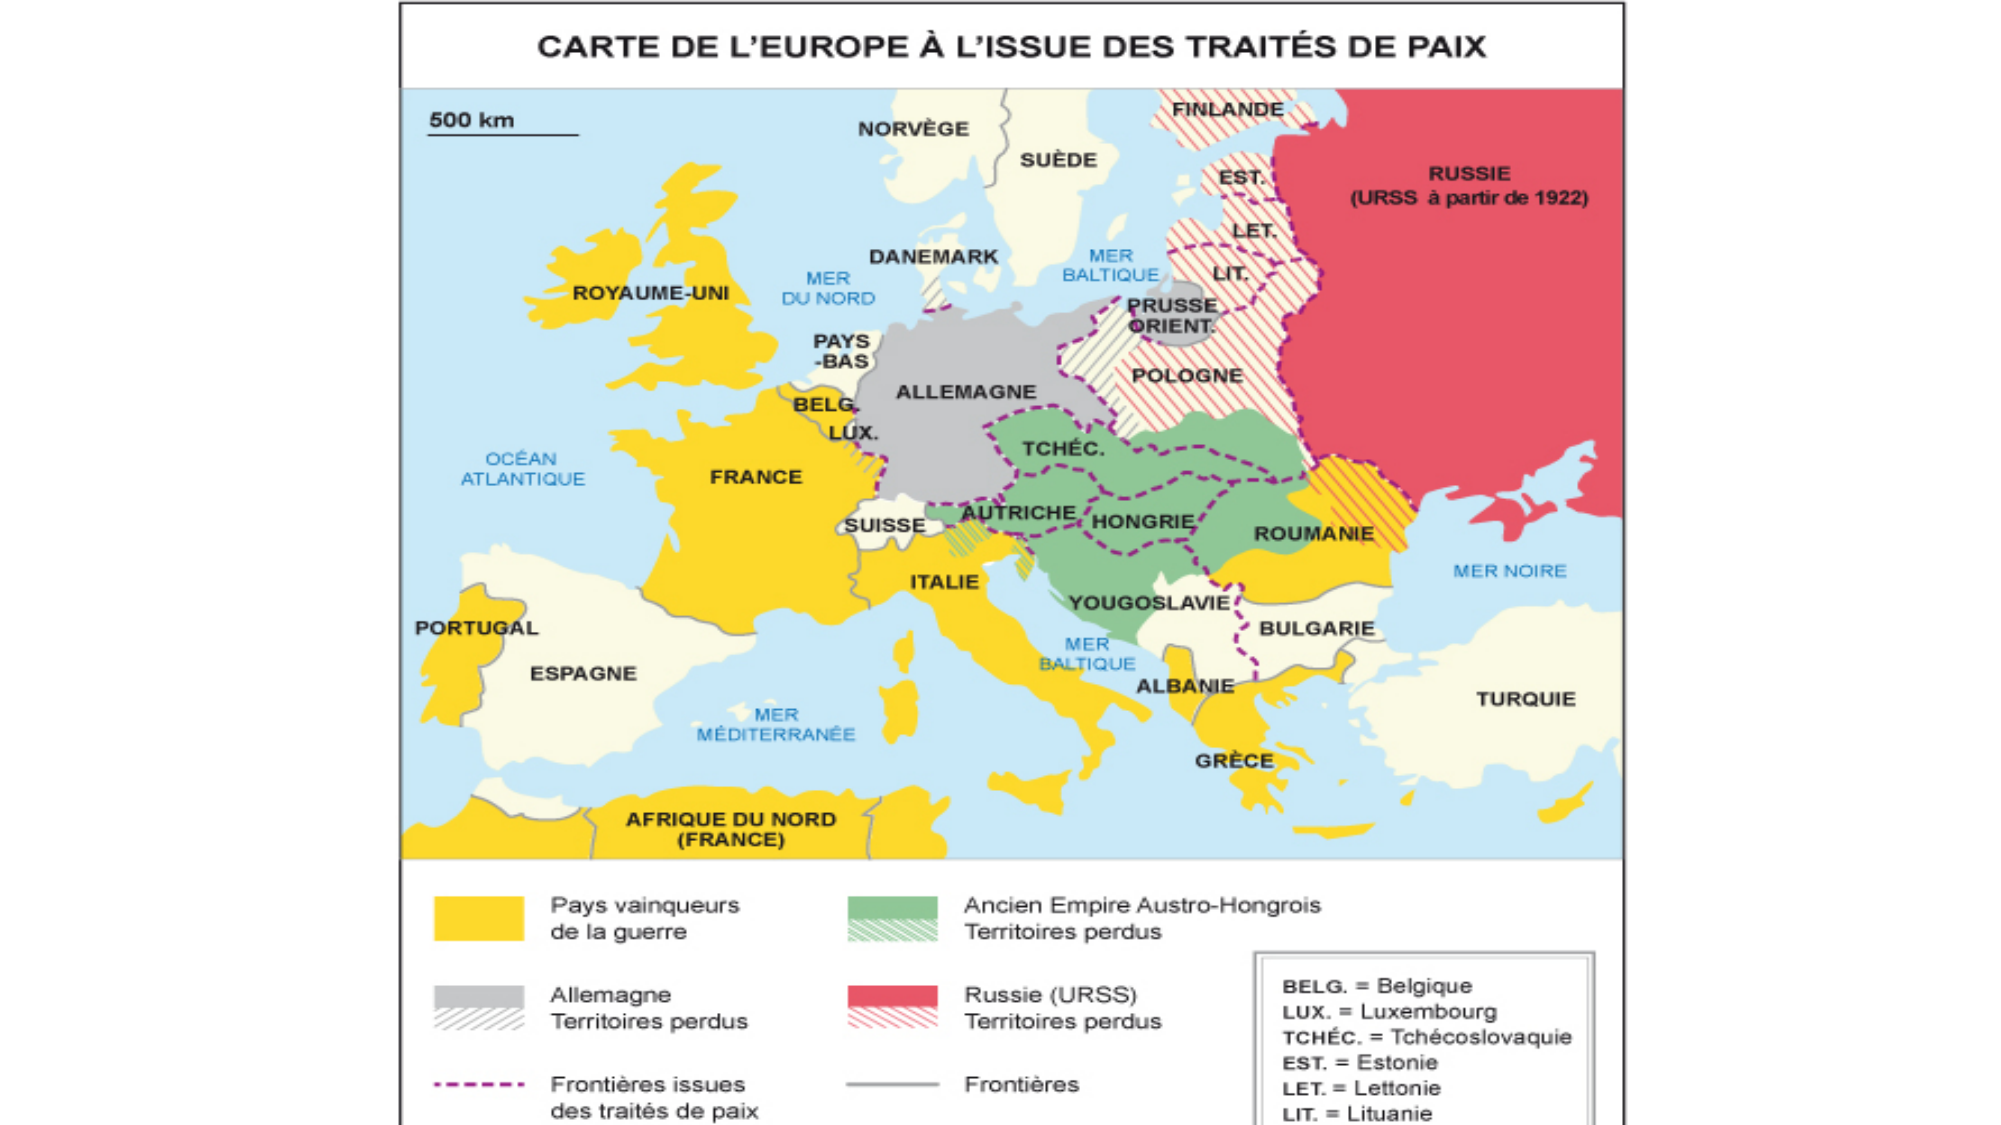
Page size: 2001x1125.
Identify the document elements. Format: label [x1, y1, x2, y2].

picture [395, 0, 1630, 1125]
